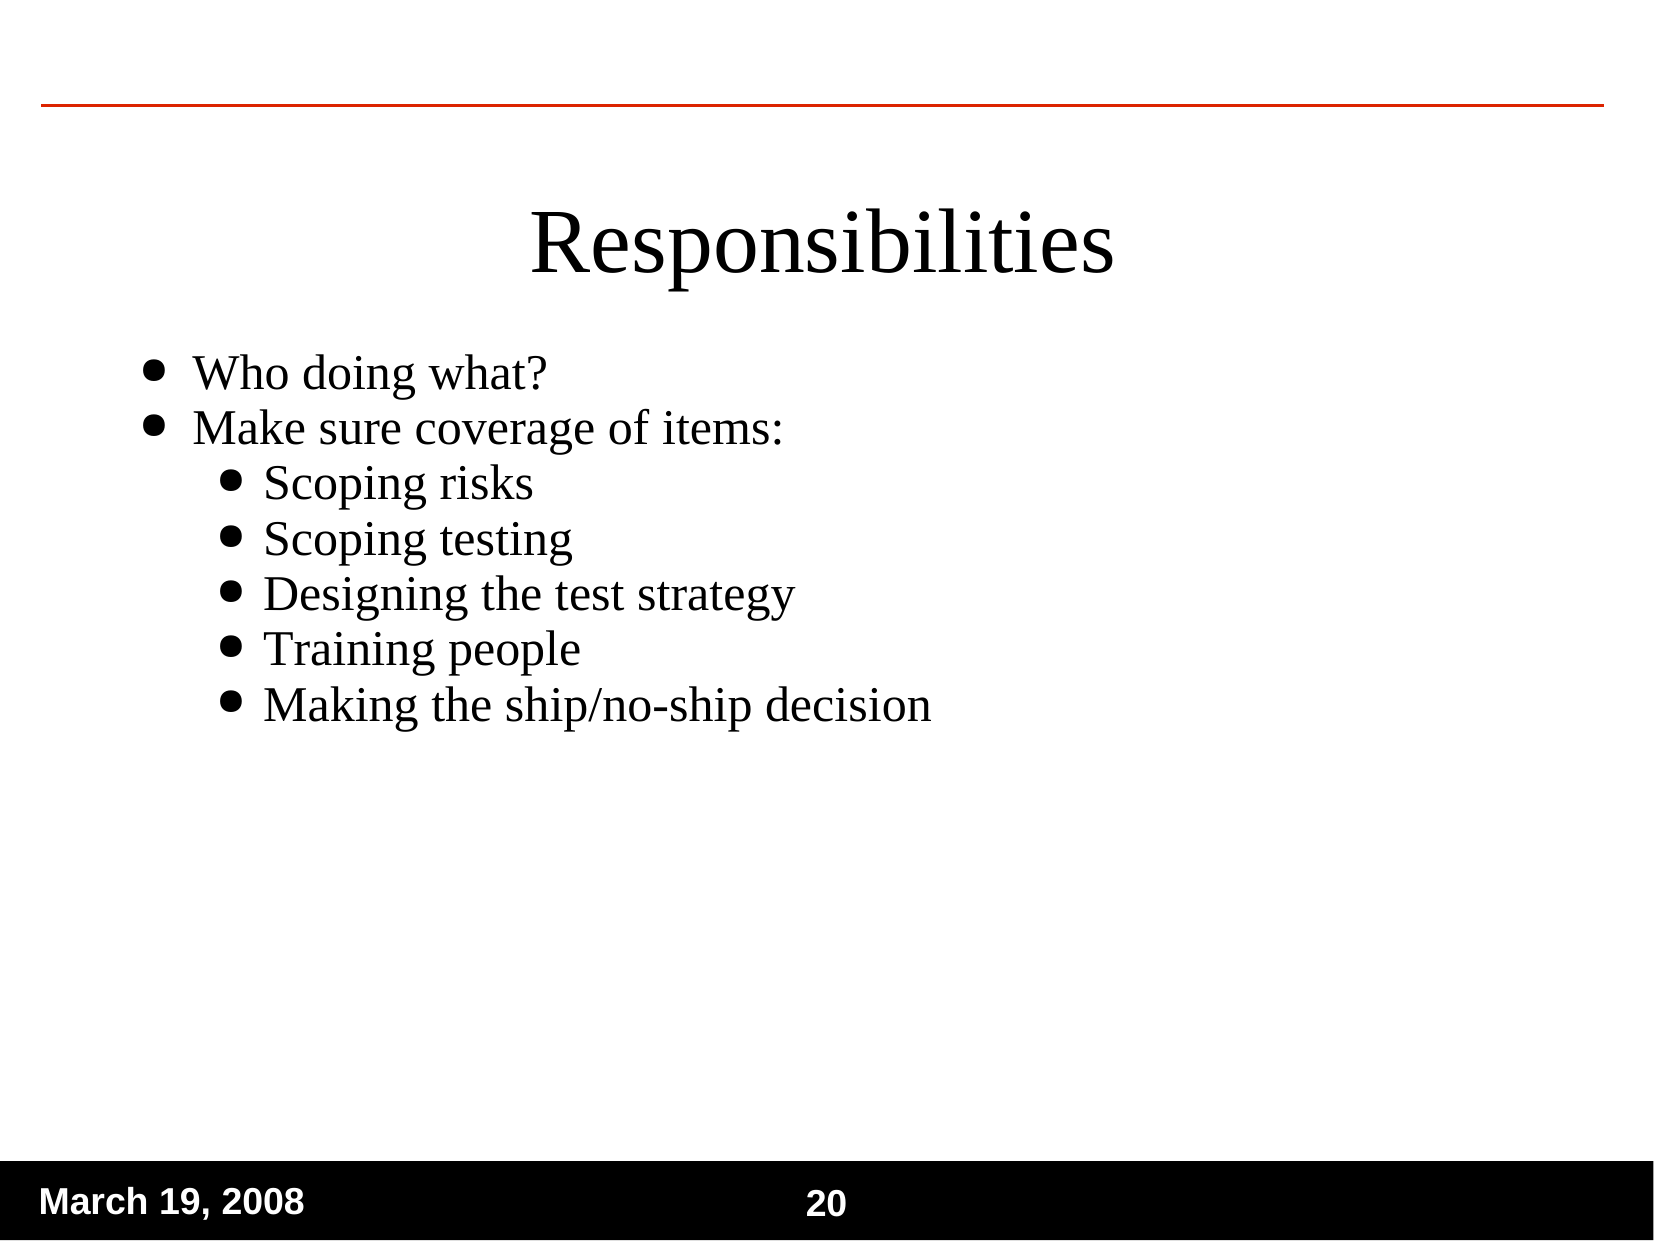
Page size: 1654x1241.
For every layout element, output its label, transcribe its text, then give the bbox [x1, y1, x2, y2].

list Who doing what? Make sure coverage of items: Scoping risks Scoping testing Designing the test strategy Training people Making the ship/no-ship decision [121, 344, 1534, 1127]
title Responsibilities [117, 137, 1530, 346]
